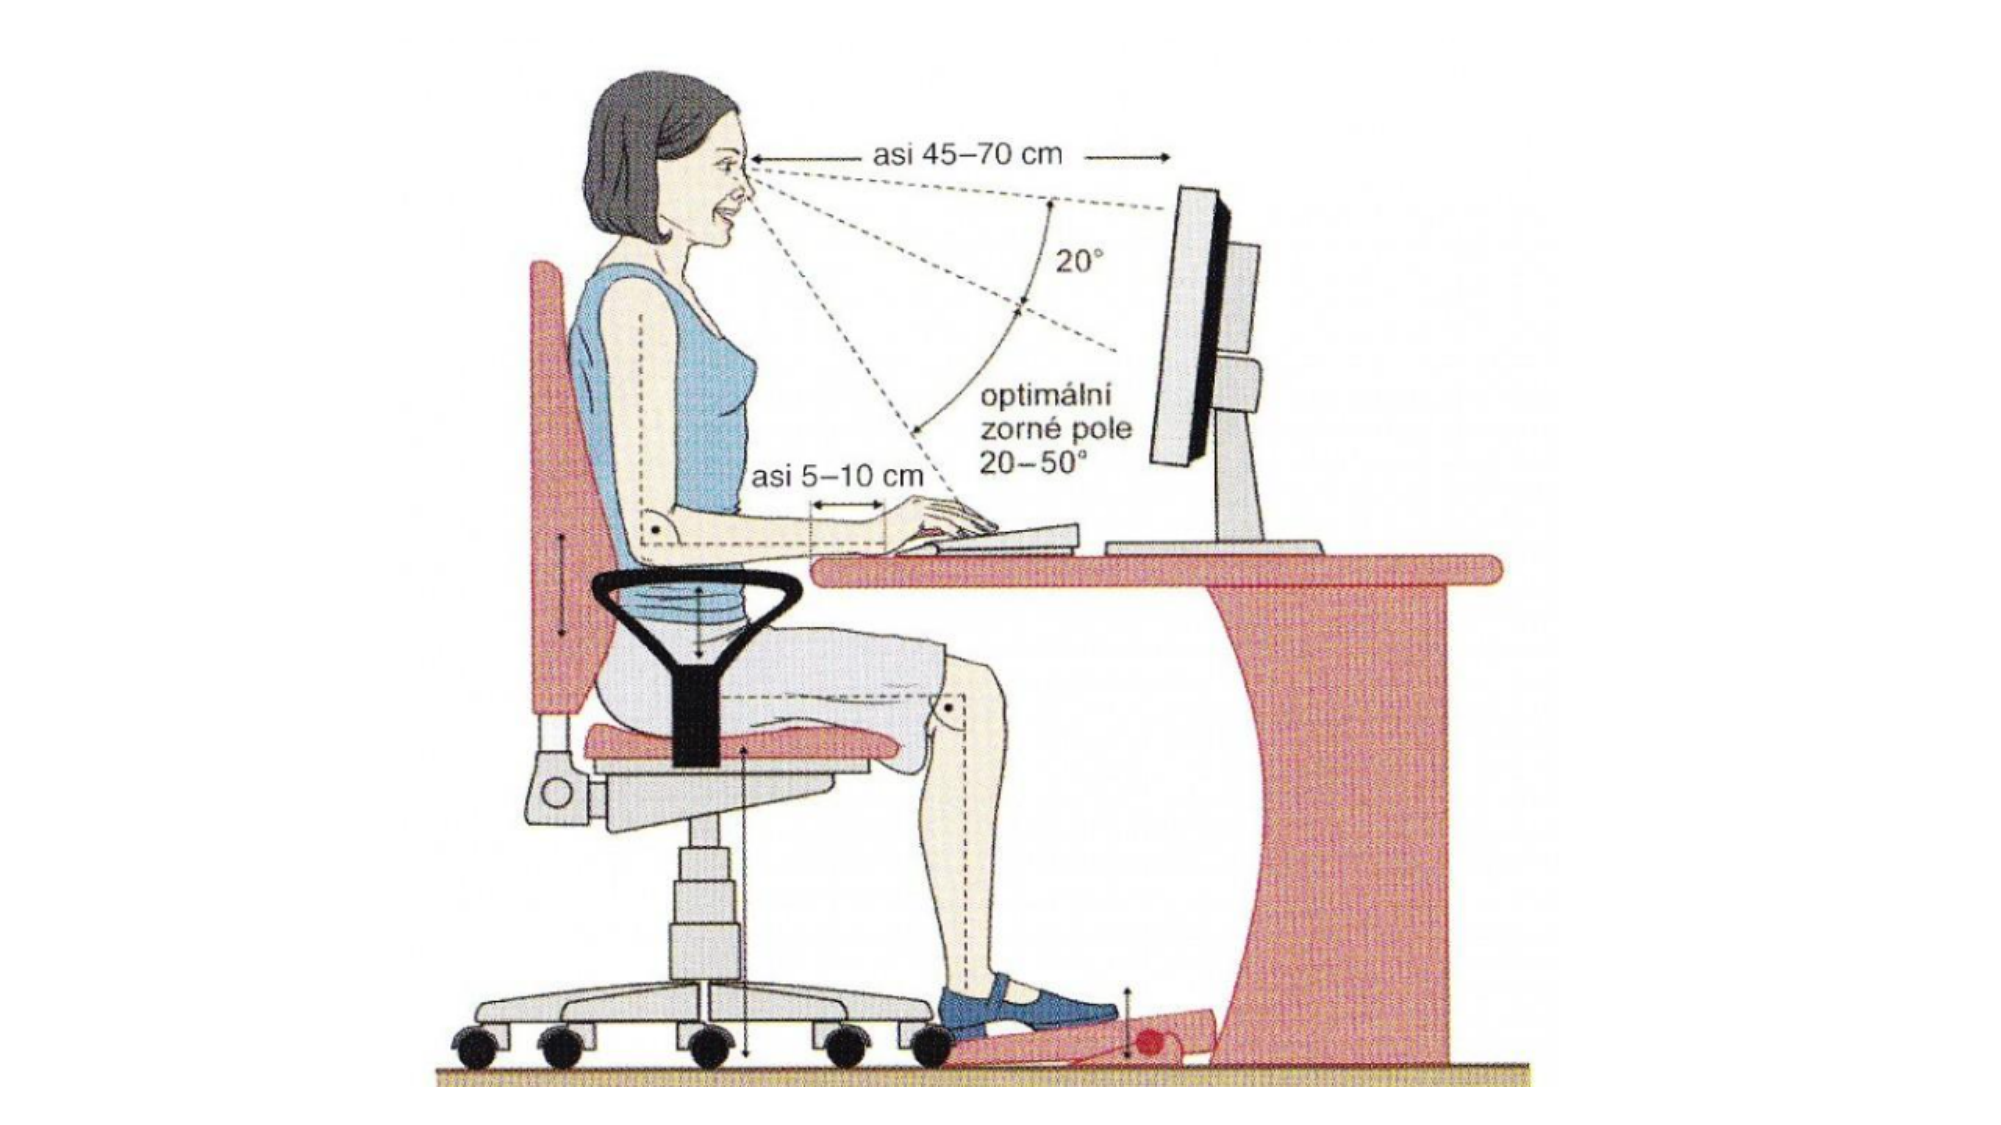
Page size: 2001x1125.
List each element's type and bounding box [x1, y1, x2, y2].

picture [338, 38, 1662, 1087]
